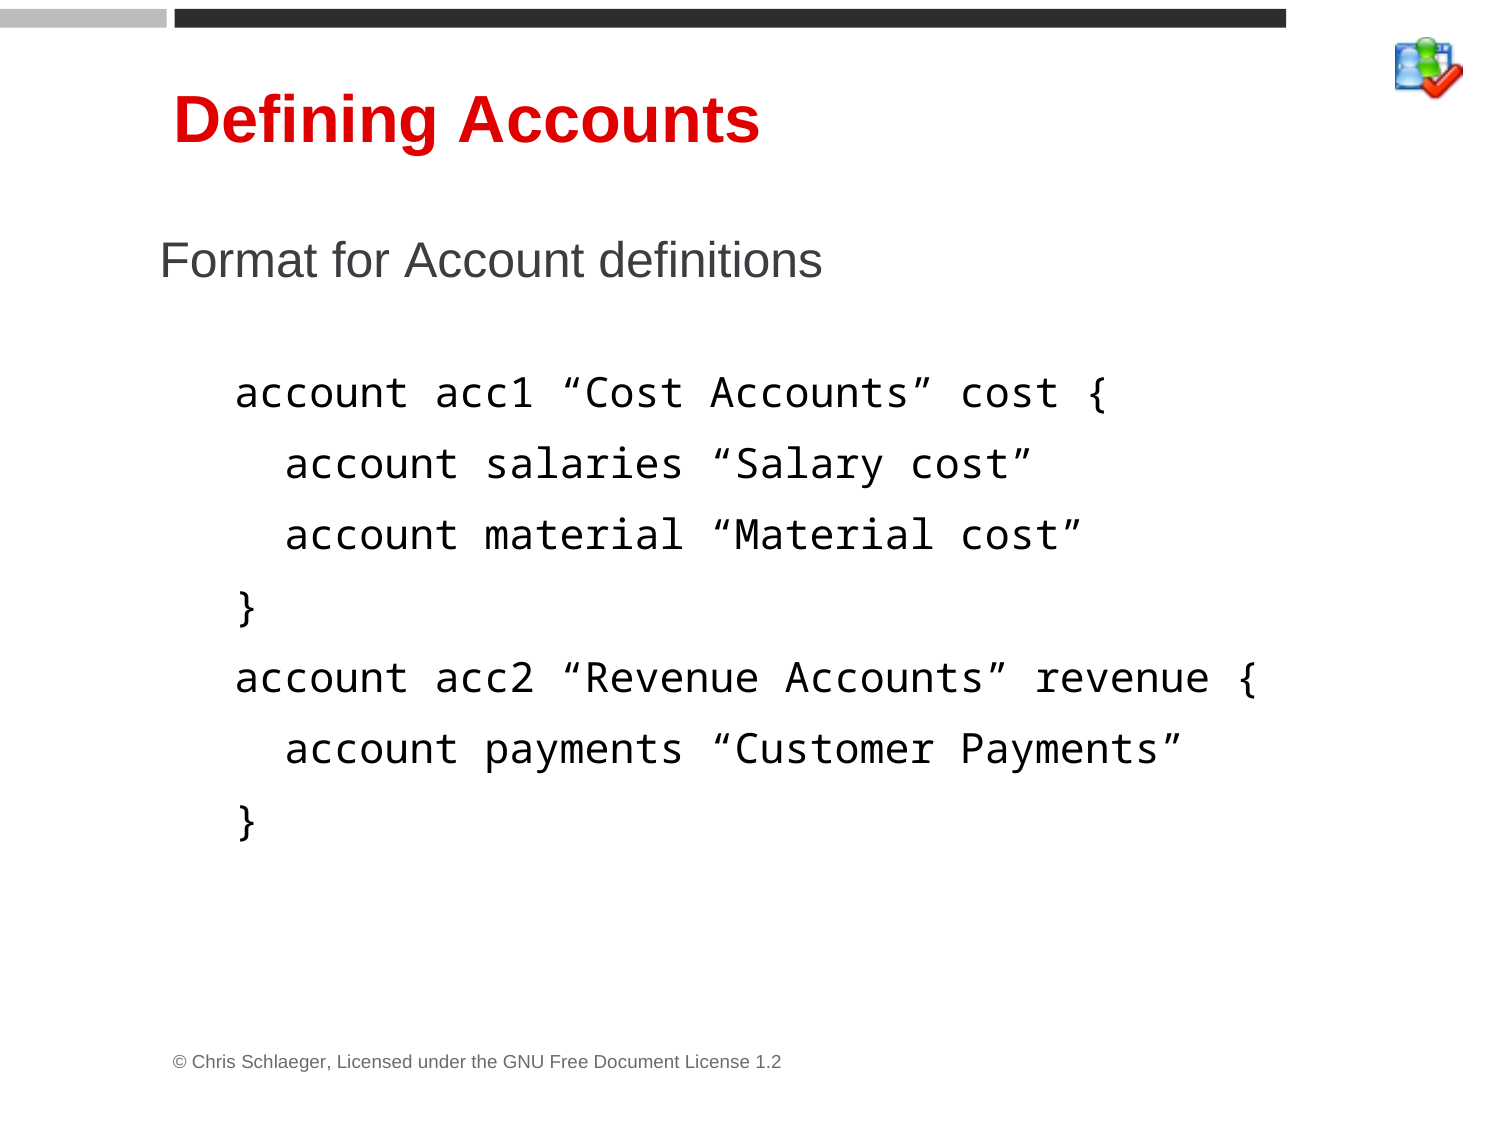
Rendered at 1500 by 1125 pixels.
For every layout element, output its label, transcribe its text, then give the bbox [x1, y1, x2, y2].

list Format for Account definitions account acc1 “Cost Accounts” cost { account salaries “Salary cost” account material “Material cost” } account acc2 “Revenue Accounts” revenue { account payments “Customer Payments” } [159, 234, 1395, 947]
picture [1395, 37, 1463, 105]
title Defining Accounts [173, 41, 1395, 205]
